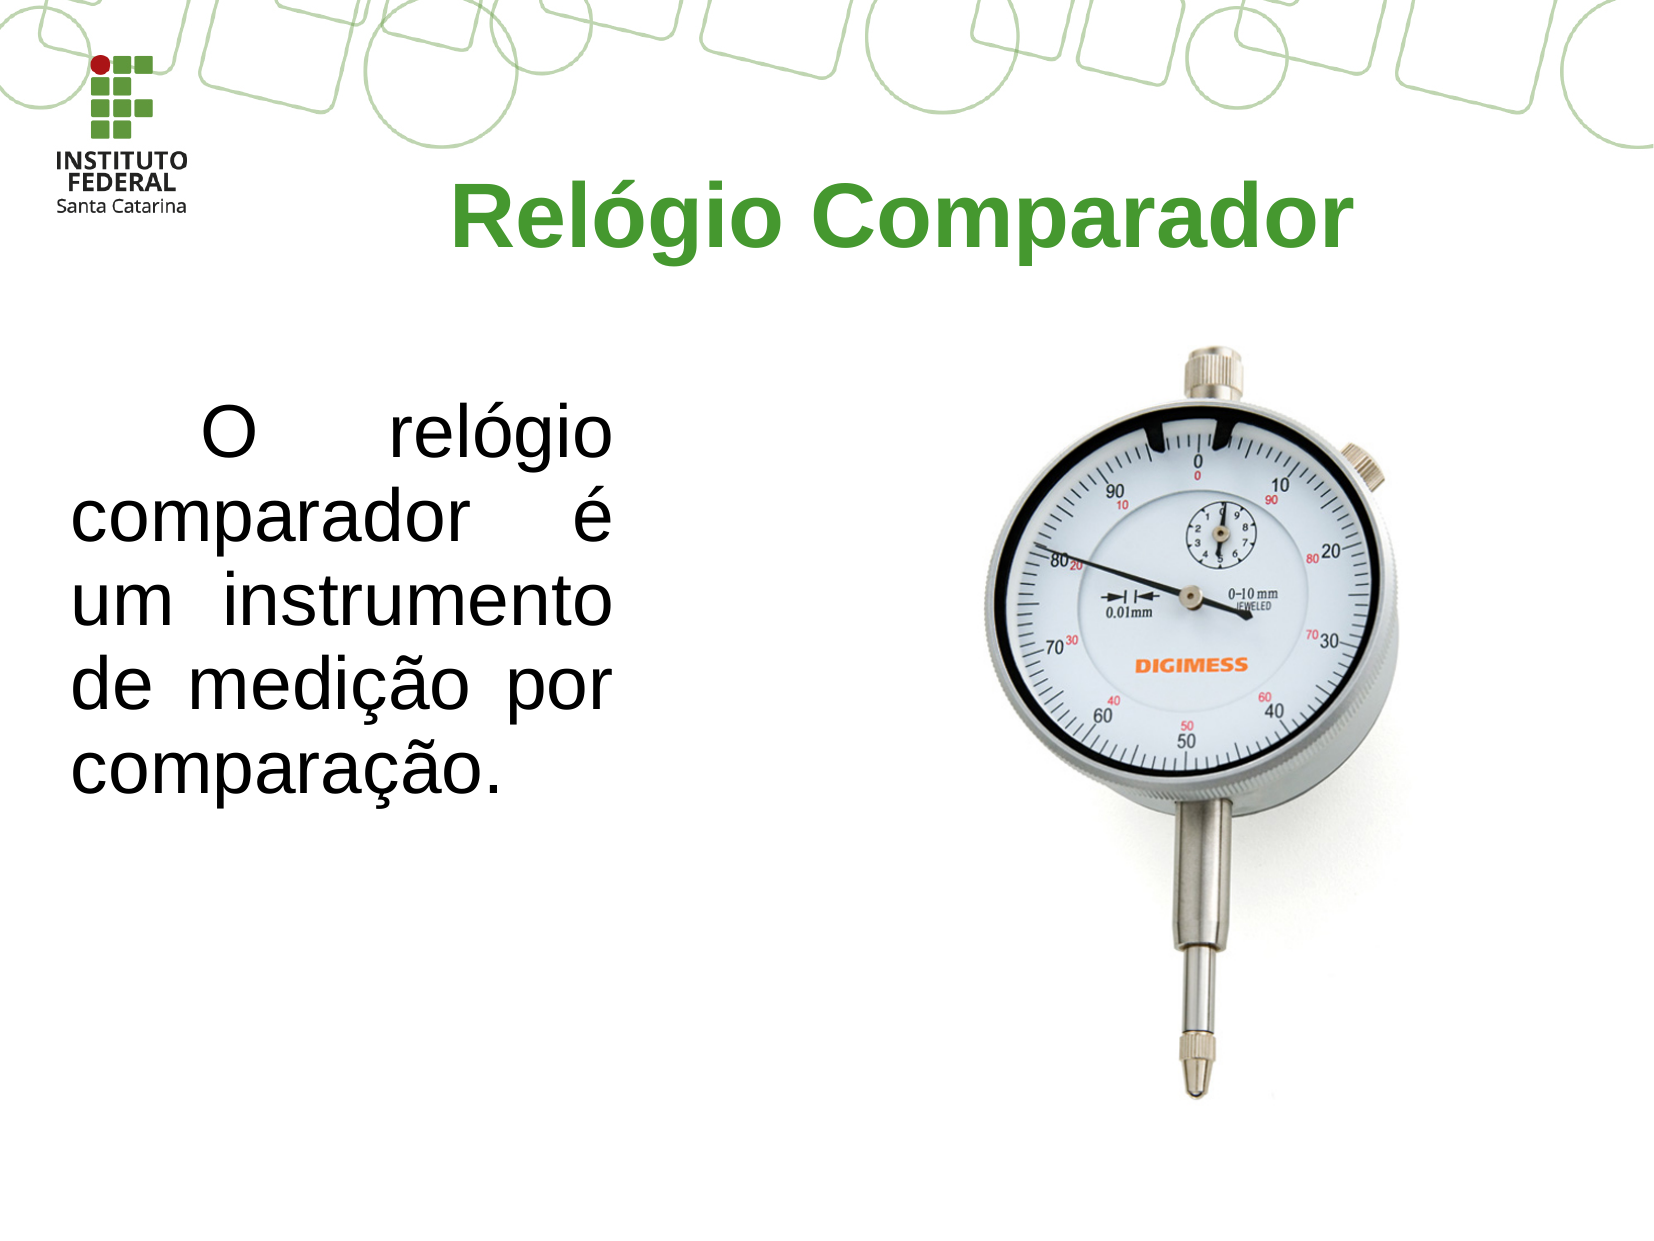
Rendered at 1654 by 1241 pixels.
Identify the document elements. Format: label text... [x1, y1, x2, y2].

title Relógio Comparador [259, 111, 1571, 319]
list O relógio comparador é um instrumento de medição por comparação. [70, 389, 615, 1130]
picture [0, 0, 1654, 1169]
